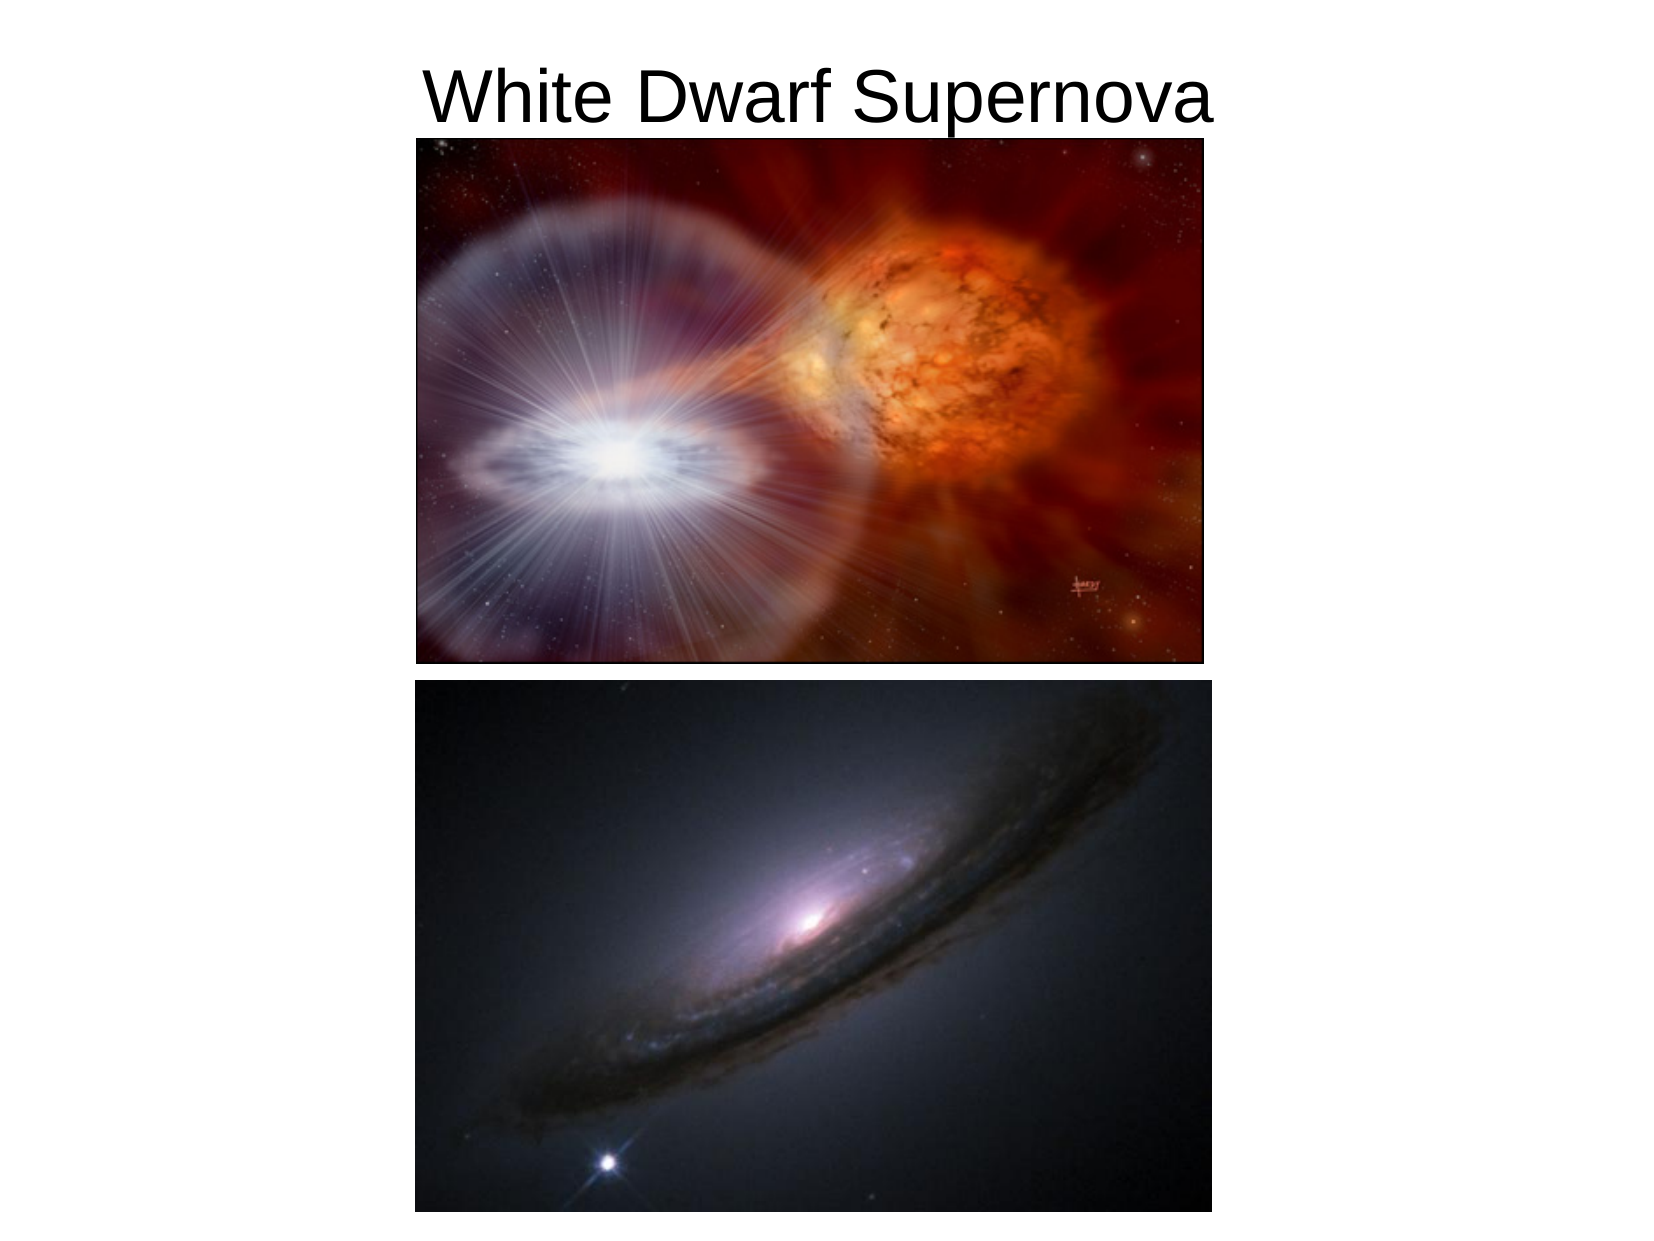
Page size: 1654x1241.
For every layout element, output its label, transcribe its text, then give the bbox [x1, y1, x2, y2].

title White Dwarf Supernova [75, 0, 1564, 193]
picture [416, 138, 1204, 664]
picture [415, 680, 1212, 1212]
